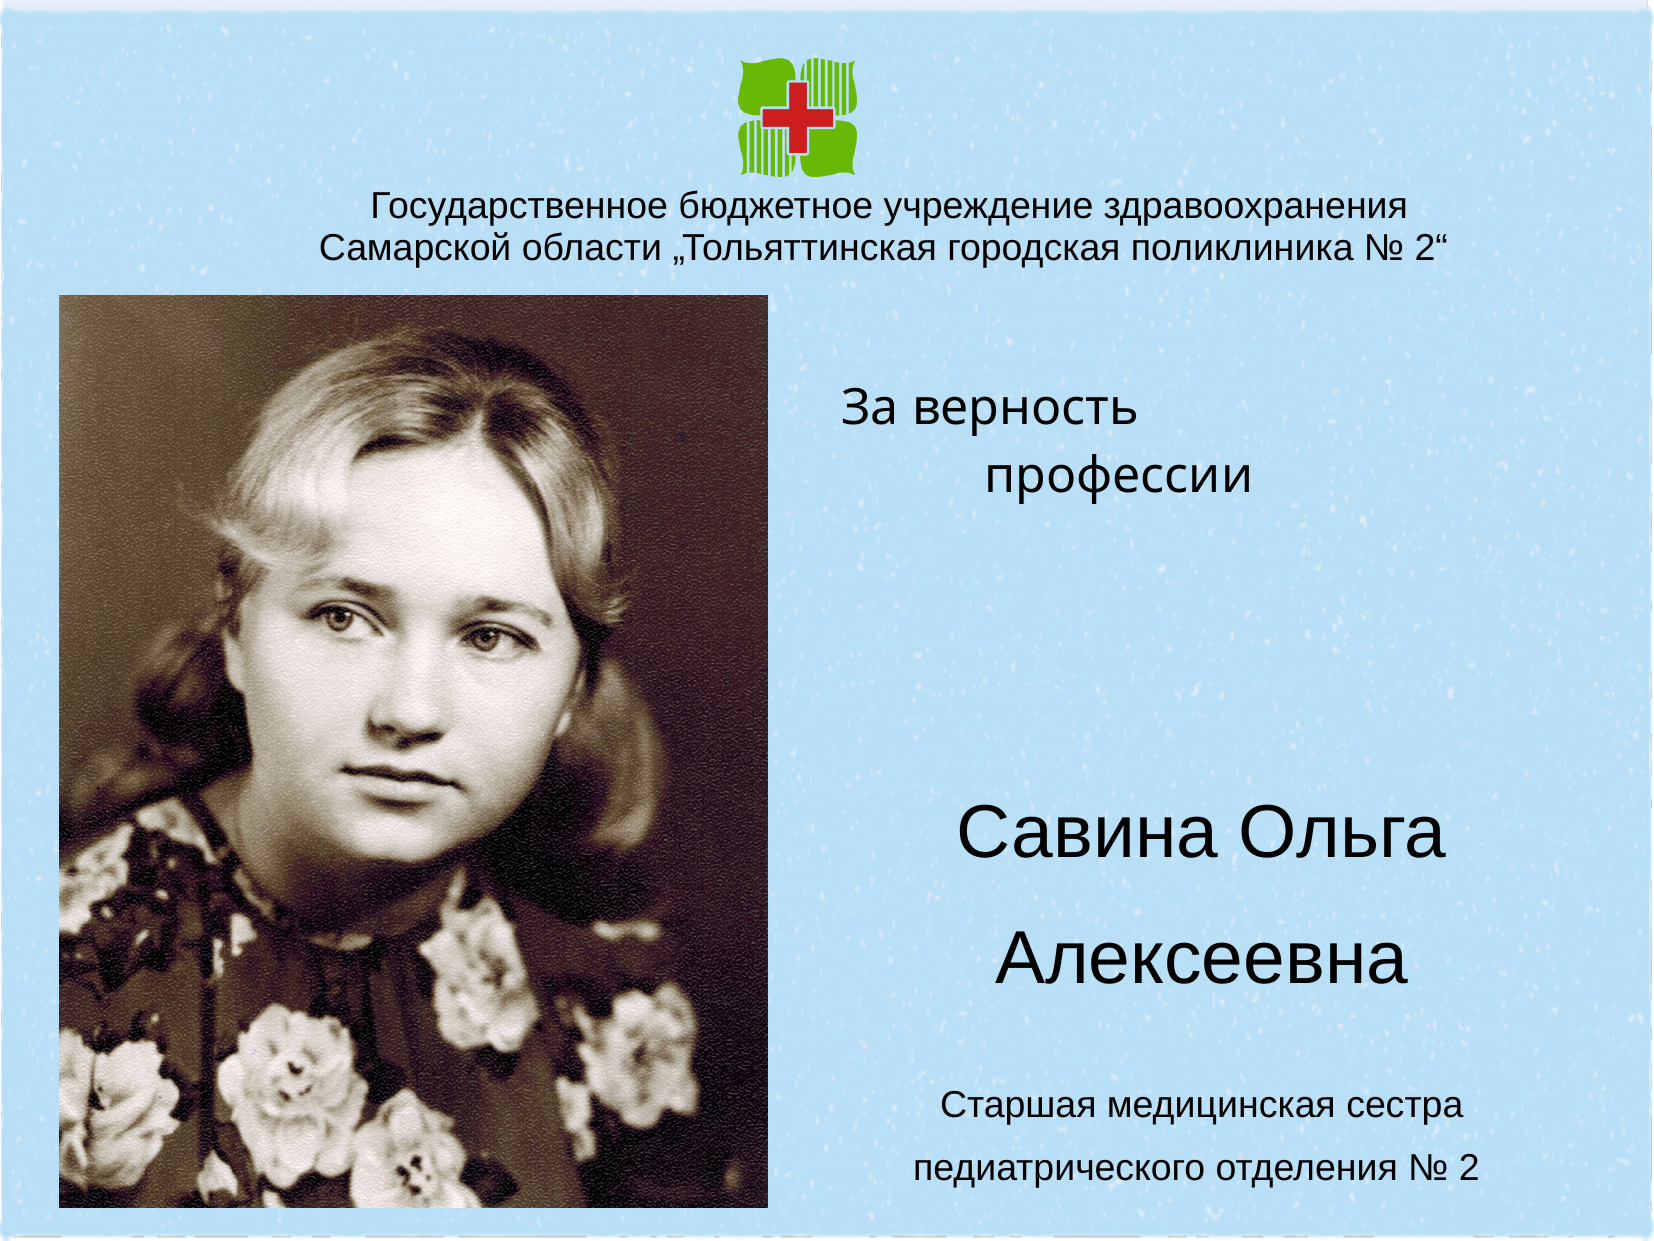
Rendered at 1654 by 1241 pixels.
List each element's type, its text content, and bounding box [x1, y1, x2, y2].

picture [0, 0, 1654, 1241]
text_box Государственное бюджетное учреждение здравоохранения Самарской области „Тольяттинская городская поликлиника № 2“ [177, 177, 1565, 277]
text_box За верность профессии [826, 295, 1284, 498]
text_box Савина Ольга Алексеевна Старшая медицинская сестра педиатрического отделения № 2 [898, 656, 1506, 1197]
